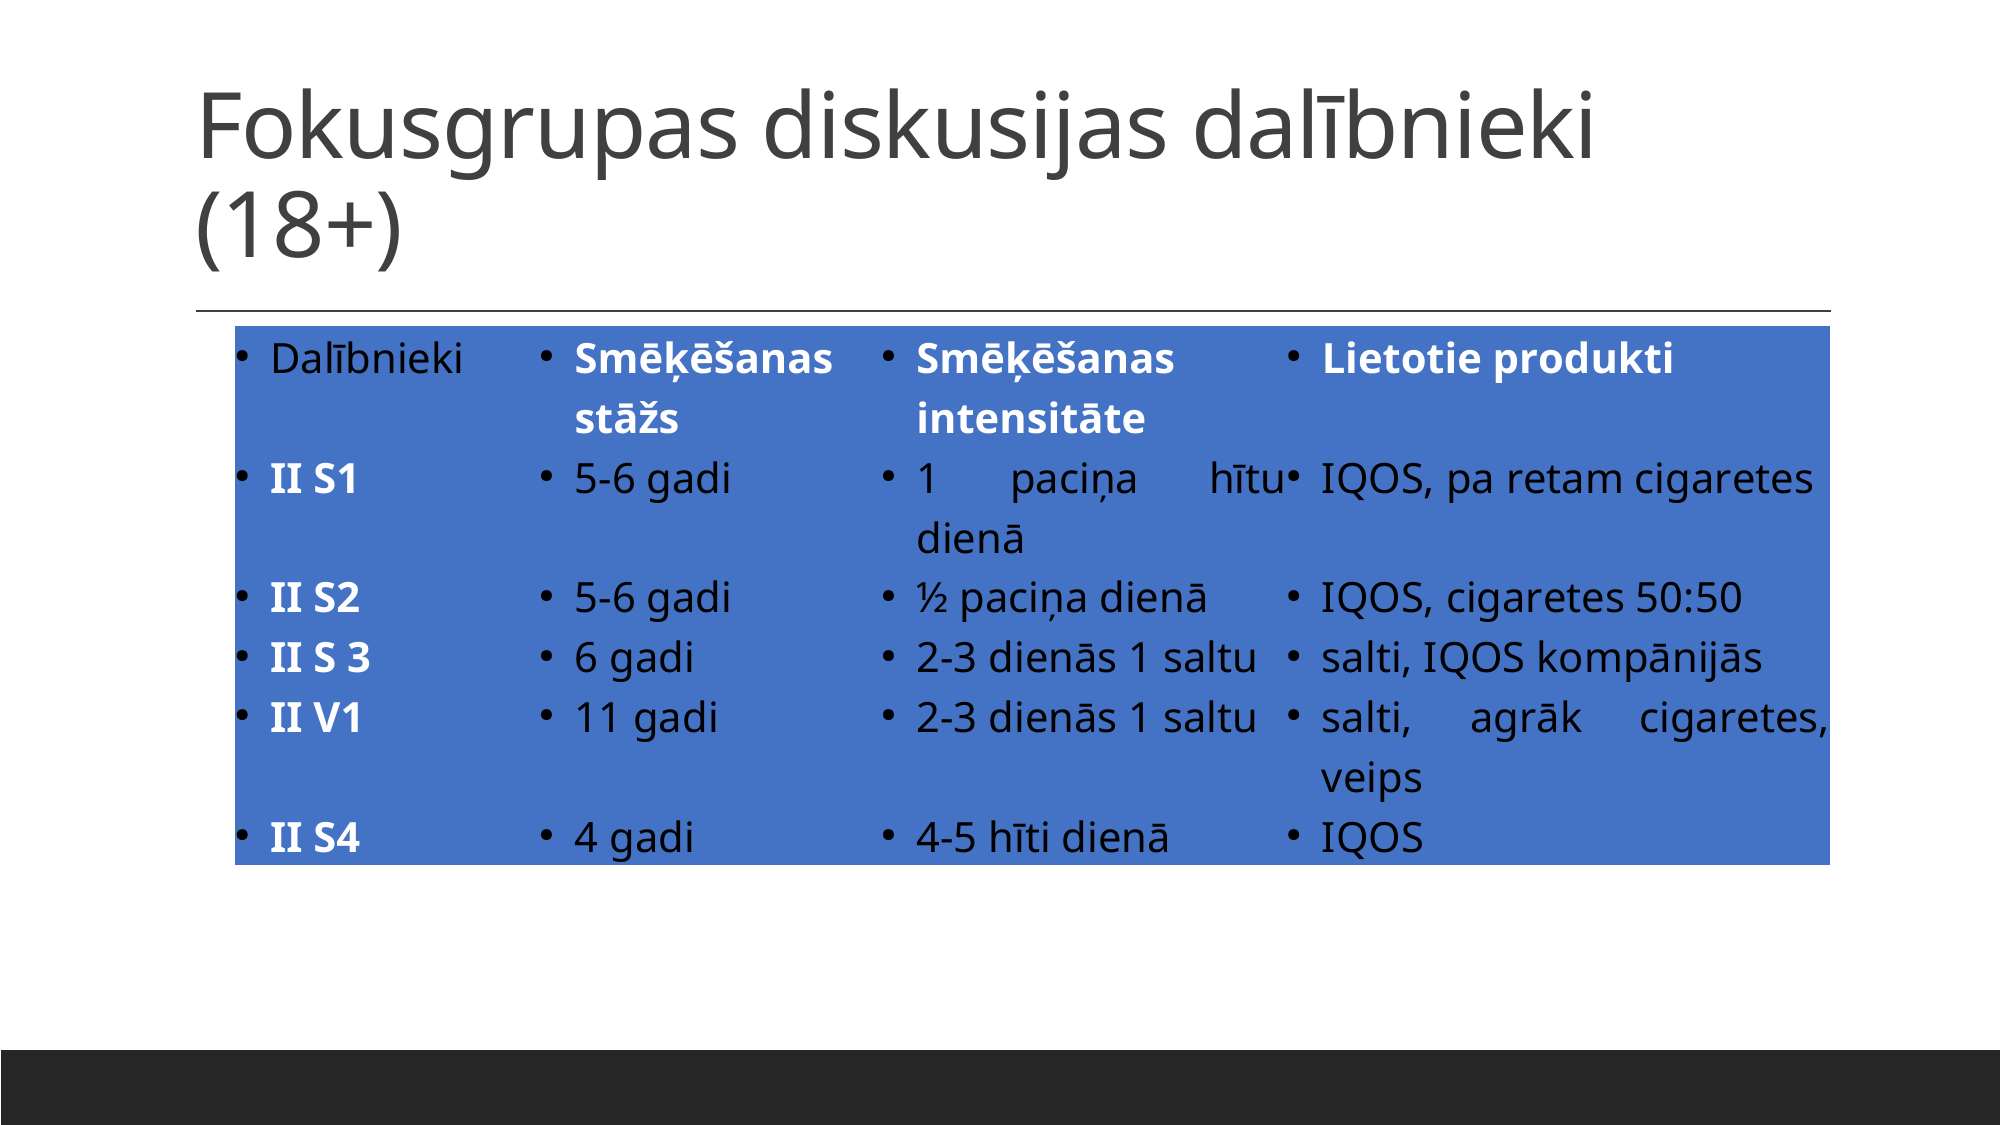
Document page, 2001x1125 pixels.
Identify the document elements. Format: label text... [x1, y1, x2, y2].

table_cell 2-3 dienās 1 saltu [881, 625, 1286, 685]
table_cell IQOS, pa retam cigaretes [1286, 446, 1830, 565]
table_cell II S2 [235, 565, 539, 625]
table_cell 1 paciņa hītu dienā [881, 446, 1286, 565]
title Fokusgrupas diskusijas dalībnieki (18+) [180, 47, 1831, 286]
table_cell salti, IQOS kompānijās [1286, 625, 1830, 685]
table_cell salti, agrāk cigaretes, veips [1286, 685, 1830, 805]
table_cell IQOS, cigaretes 50:50 [1286, 565, 1830, 625]
table_cell II S1 [235, 446, 539, 565]
table_header Lietotie produkti [1286, 326, 1830, 446]
table_cell 5-6 gadi [539, 446, 881, 565]
table_cell 11 gadi [539, 685, 881, 805]
table_cell II S 3 [235, 625, 539, 685]
table_cell 5-6 gadi [539, 565, 881, 625]
table_cell ½ paciņa dienā [881, 565, 1286, 625]
table_cell 6 gadi [539, 625, 881, 685]
table_cell II S4 [235, 805, 539, 865]
table_cell II V1 [235, 685, 539, 805]
table_cell IQOS [1286, 805, 1830, 865]
table_cell 4 gadi [539, 805, 881, 865]
table_cell 4-5 hīti dienā [881, 805, 1286, 865]
table_header Dalībnieki [235, 326, 539, 446]
table_header Smēķēšanas intensitāte [881, 326, 1286, 446]
table_cell 2-3 dienās 1 saltu [881, 685, 1286, 805]
table_header Smēķēšanas stāžs [539, 326, 881, 446]
